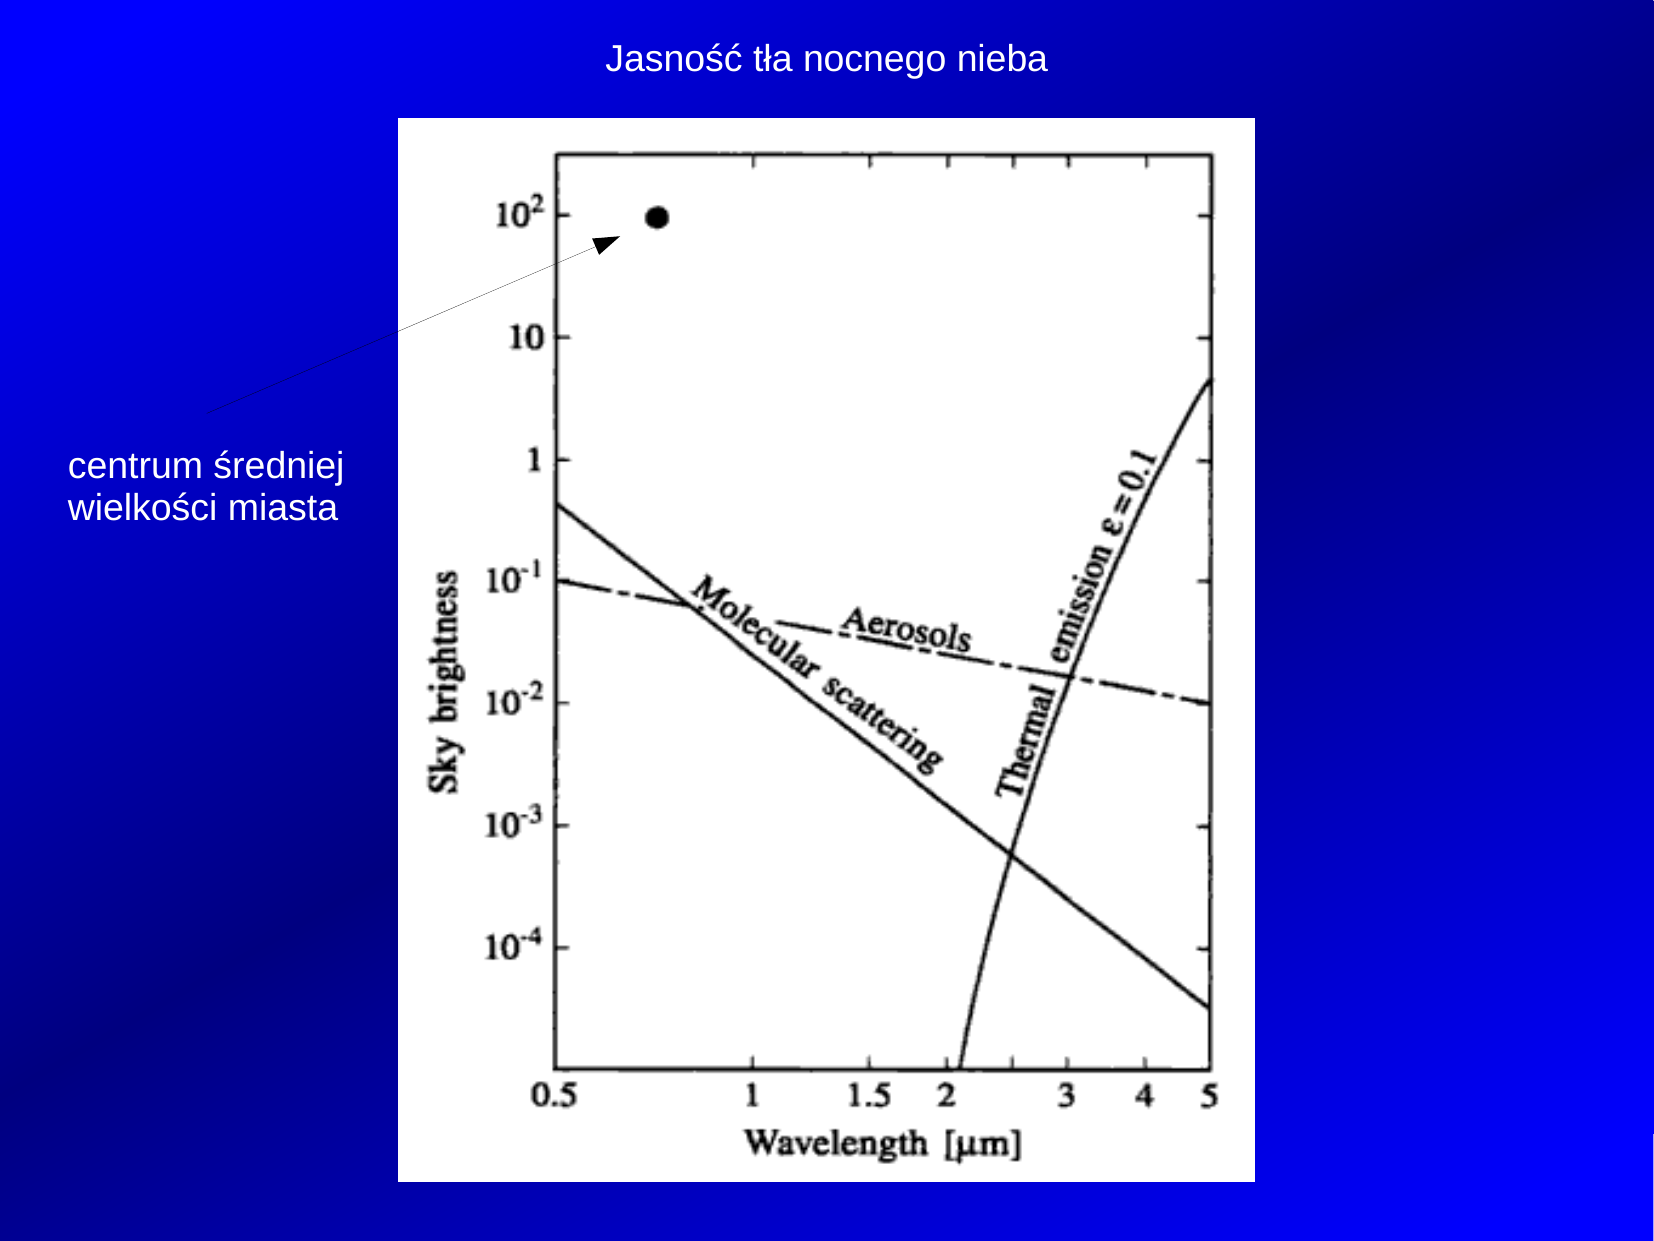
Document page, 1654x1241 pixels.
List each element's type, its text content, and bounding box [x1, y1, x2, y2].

picture [398, 118, 1255, 1182]
text_box Jasność tła nocnego nieba [590, 29, 1063, 87]
text_box centrum średniej wielkości miasta [53, 437, 360, 536]
